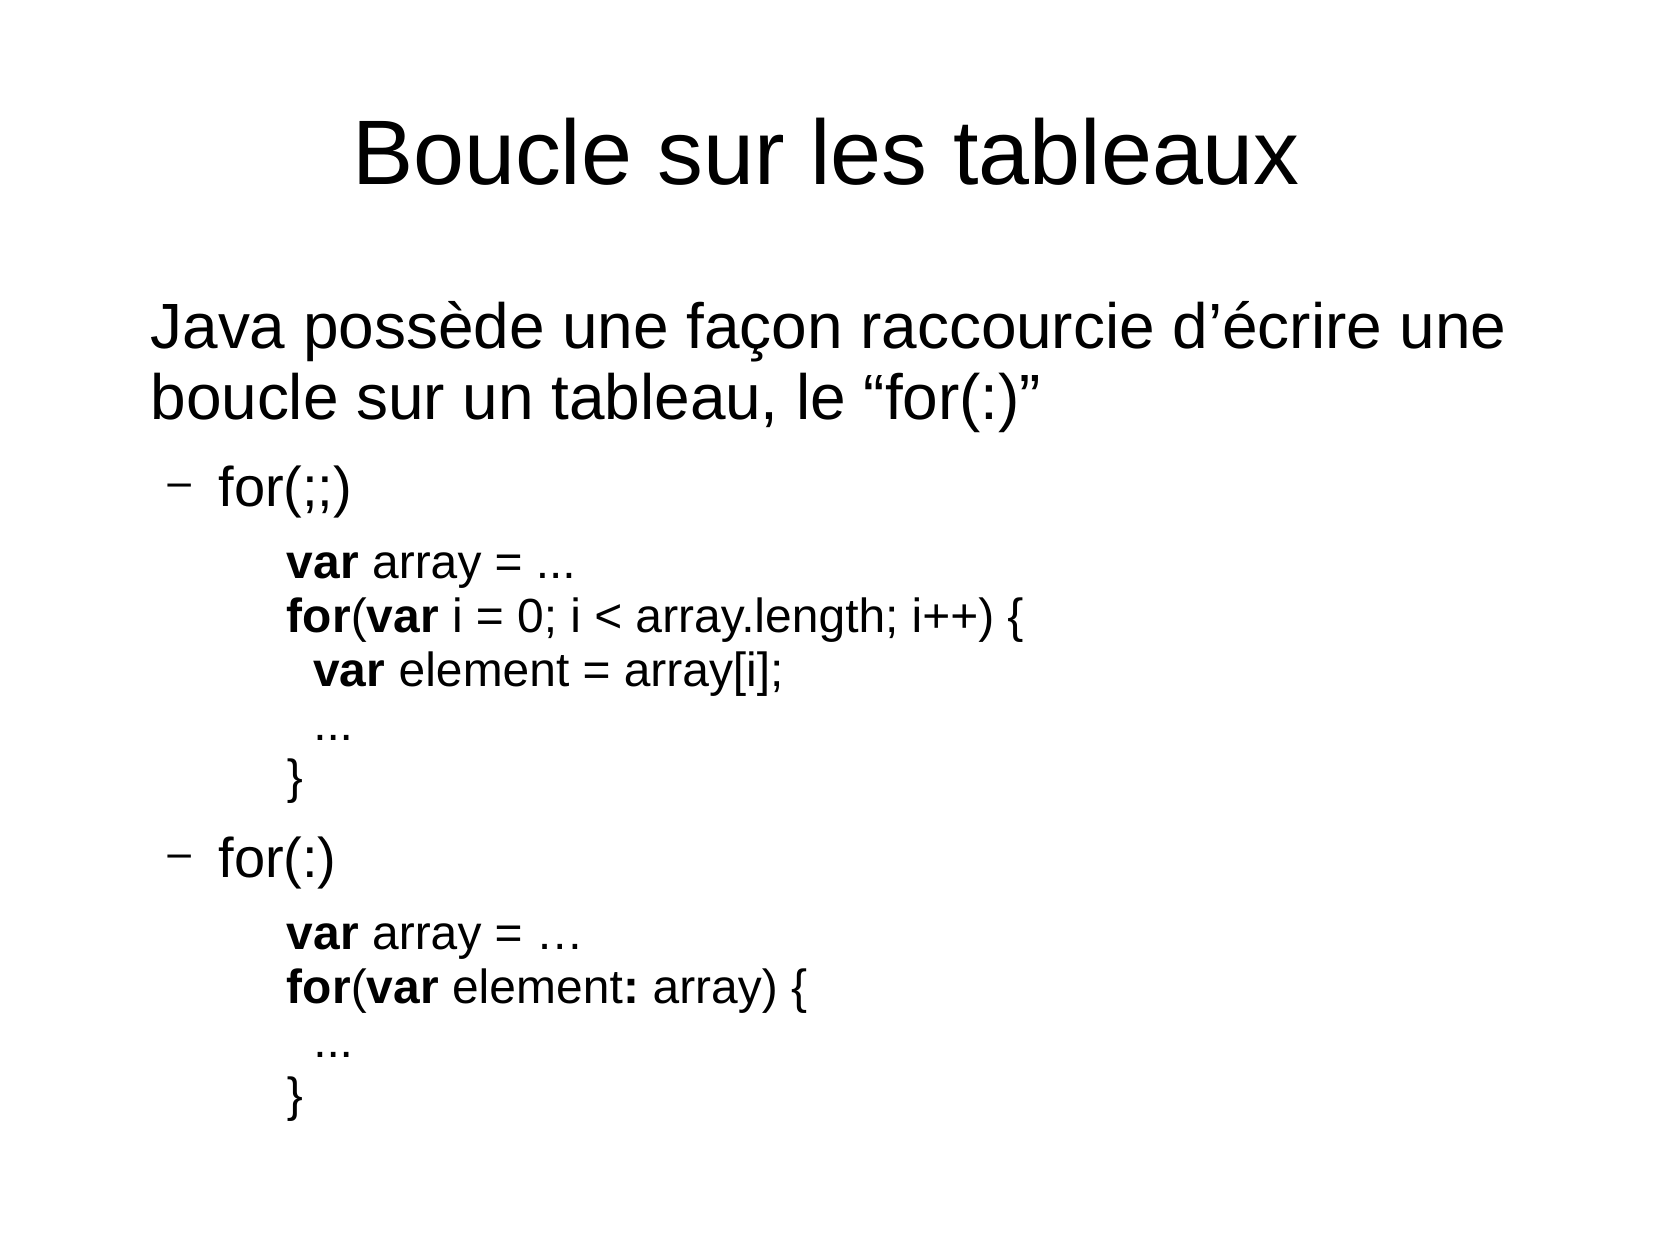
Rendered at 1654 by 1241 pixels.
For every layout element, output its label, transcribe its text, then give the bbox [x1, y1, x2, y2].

list Java possède une façon raccourcie d’écrire une boucle sur un tableau, le “for(:)” for(;;) var array = ... for(var i = 0; i < array.length; i++) { var element = array[i]; ... } for(:) var array = … for(var element: array) { ... } [82, 290, 1571, 1126]
title Boucle sur les tableaux [82, 49, 1571, 257]
